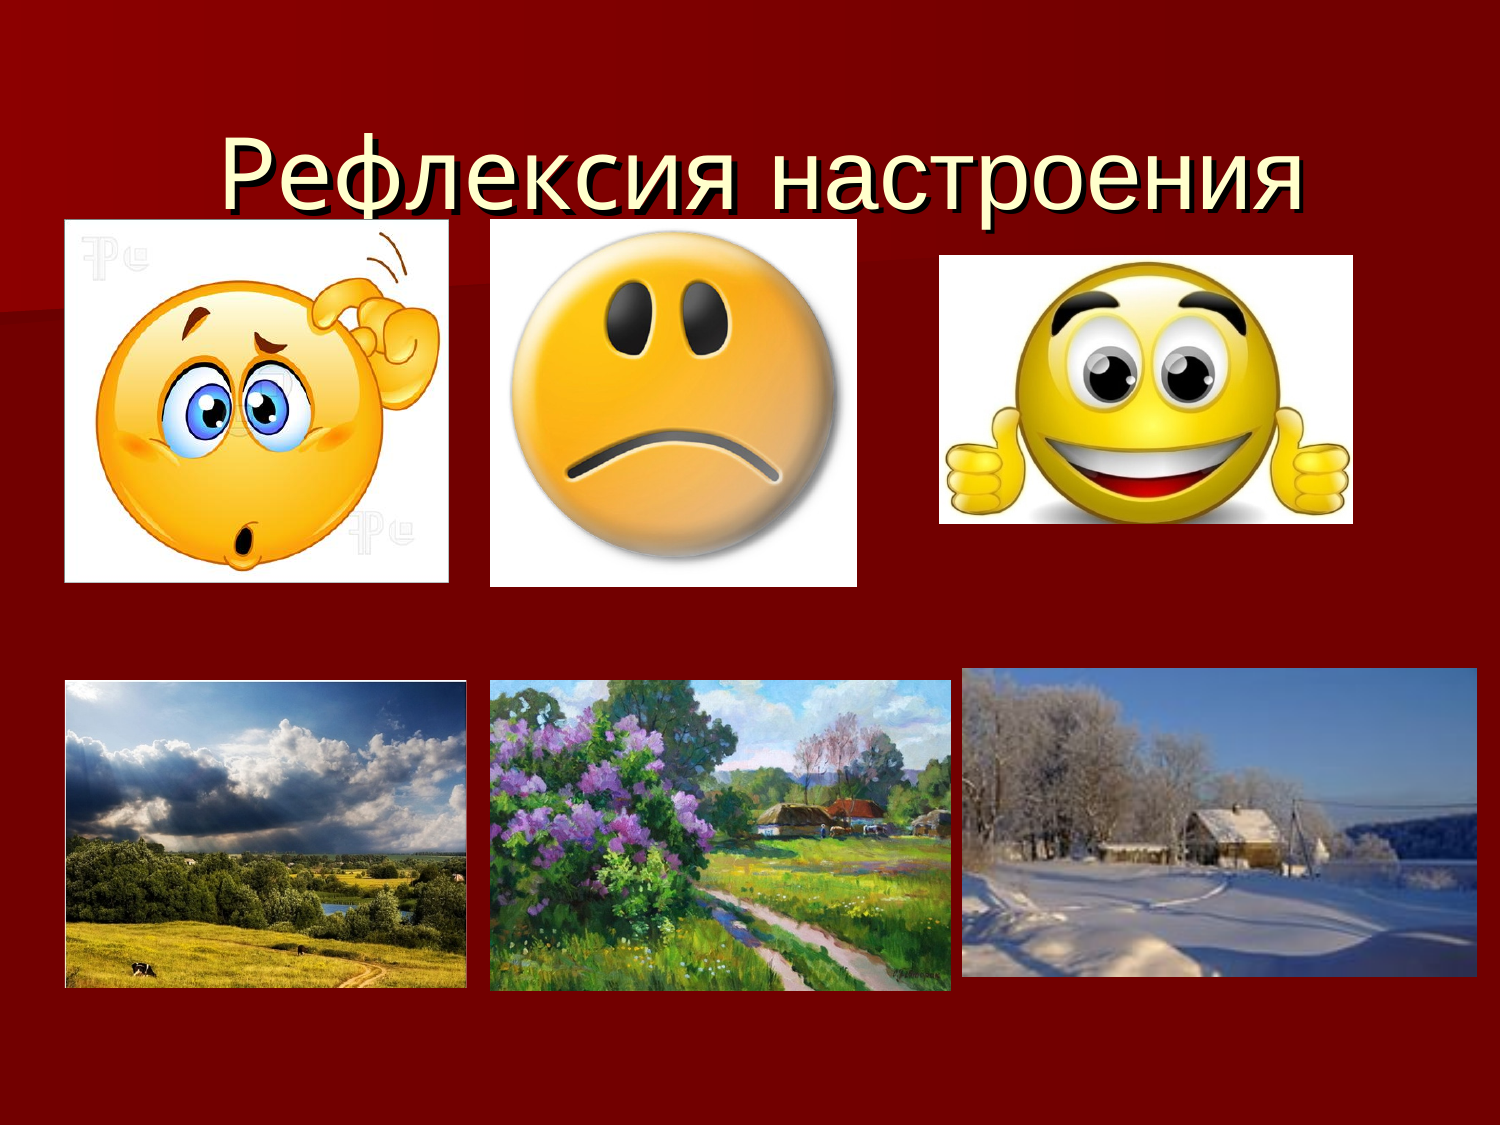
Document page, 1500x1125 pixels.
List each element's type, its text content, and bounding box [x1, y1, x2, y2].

picture [490, 680, 951, 991]
picture [939, 255, 1353, 524]
picture [490, 220, 857, 587]
picture [962, 668, 1477, 977]
title Рефлексия настроения [123, 101, 1399, 209]
picture [64, 680, 467, 988]
picture [64, 220, 449, 583]
